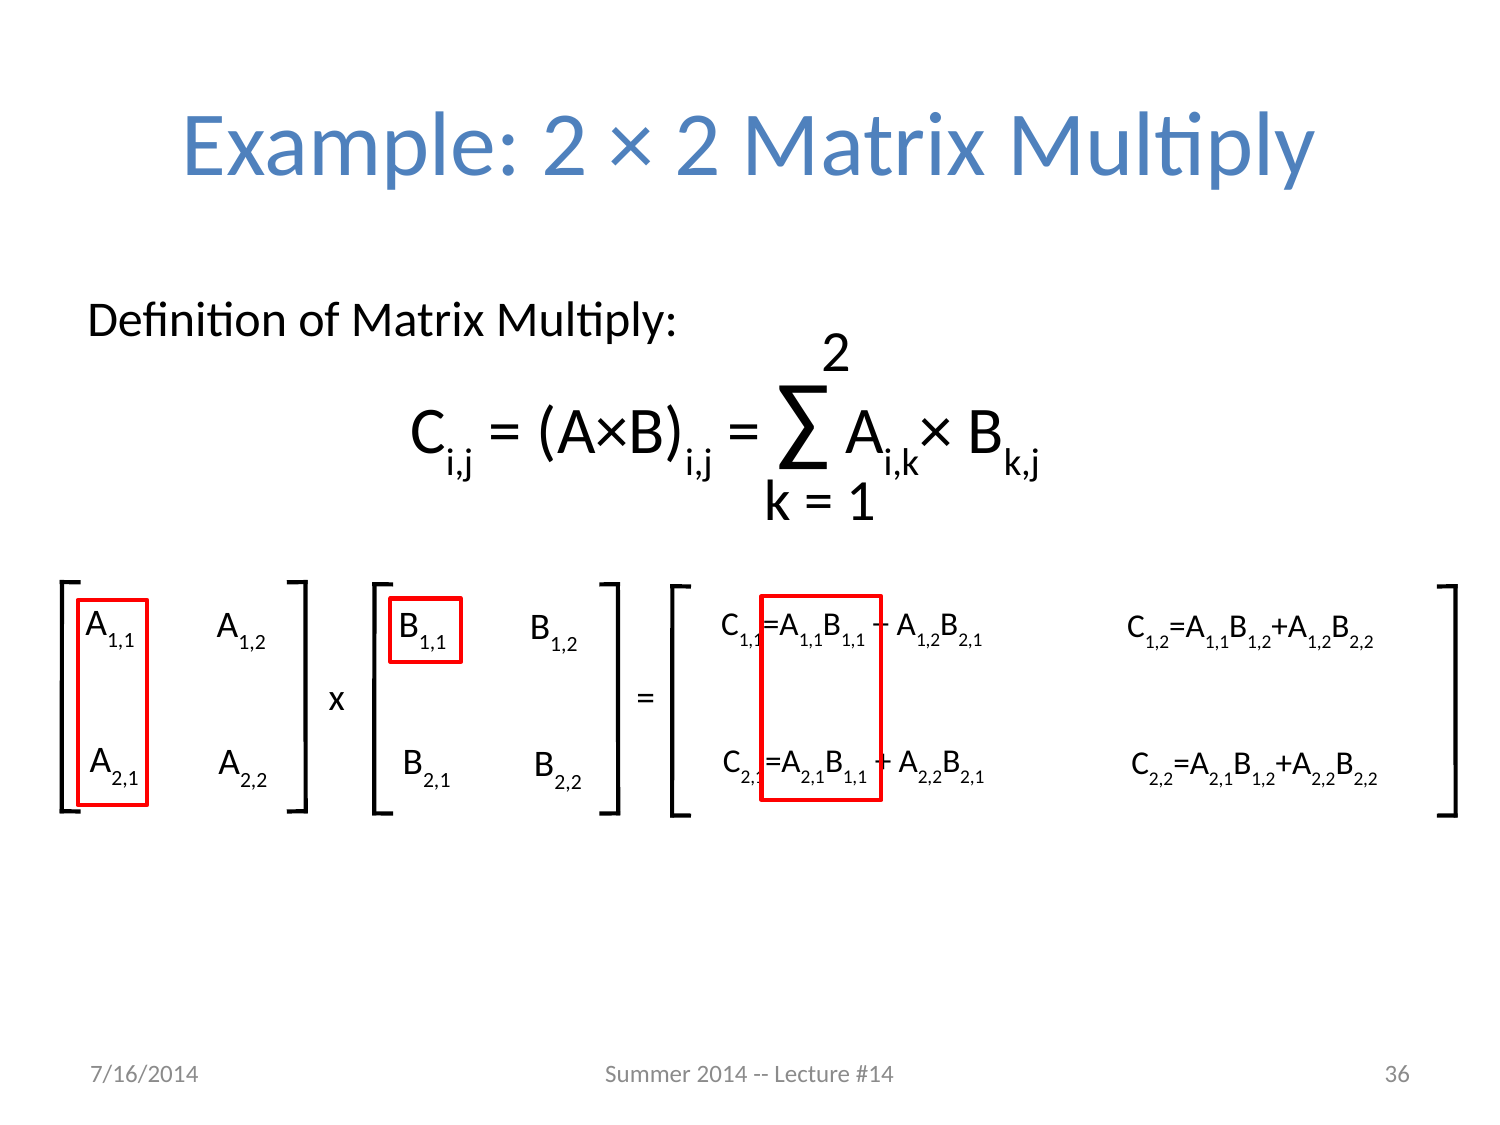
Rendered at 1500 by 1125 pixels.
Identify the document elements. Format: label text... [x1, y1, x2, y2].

text_box k = 1 [749, 455, 962, 540]
text_box Definition of Matrix Multiply: [72, 279, 694, 355]
footer Summer 2014 -- Lecture #14 [512, 1042, 988, 1103]
text_box B1,1 [383, 592, 462, 662]
text_box C1,1=A1,1B1,1 + A1,2B2,1 [883, 594, 998, 658]
slide_number 7/16/2014 [75, 1042, 425, 1103]
text_box Ci,j = (A×B)i,j = ∑ Ai,k× Bk,j [395, 346, 806, 491]
text_box B1,1 [392, 601, 459, 660]
text_box B1,2 [514, 594, 593, 664]
text_box B2,2 [519, 732, 597, 802]
text_box A1,1 [80, 602, 145, 660]
title Example: 2 × 2 Matrix Multiply [75, 45, 1425, 233]
text_box C1,2=A1,1B1,2+A1,2B2,2 [1112, 596, 1389, 705]
slide_number <number> [1074, 1042, 1425, 1103]
text_box C1,1=A1,1B1,1 + A1,2B2,1 [764, 598, 879, 658]
text_box C2,1=A2,1B1,1 + A2,2B2,1 [764, 731, 879, 798]
text_box Ci,j = (A×B)i,j = ∑ Ai,k× Bk,j [793, 346, 1055, 491]
text_box A2,2 [203, 729, 311, 799]
text_box = [621, 666, 671, 726]
text_box C2,2=A2,1B1,2+A2,2B2,2 [1116, 734, 1393, 798]
text_box C1,1=A1,1B1,1 + A1,2B2,1 [706, 594, 759, 658]
text_box A2,1 [149, 727, 154, 797]
text_box C2,1=A2,1B1,1 + A2,2B2,1 [708, 731, 1000, 840]
text_box x [313, 666, 360, 726]
text_box B2,1 [387, 729, 466, 799]
text_box A1,1 [70, 590, 150, 660]
text_box A2,1 [80, 727, 145, 797]
text_box A1,2 [201, 592, 281, 662]
text_box 2 [806, 305, 885, 391]
